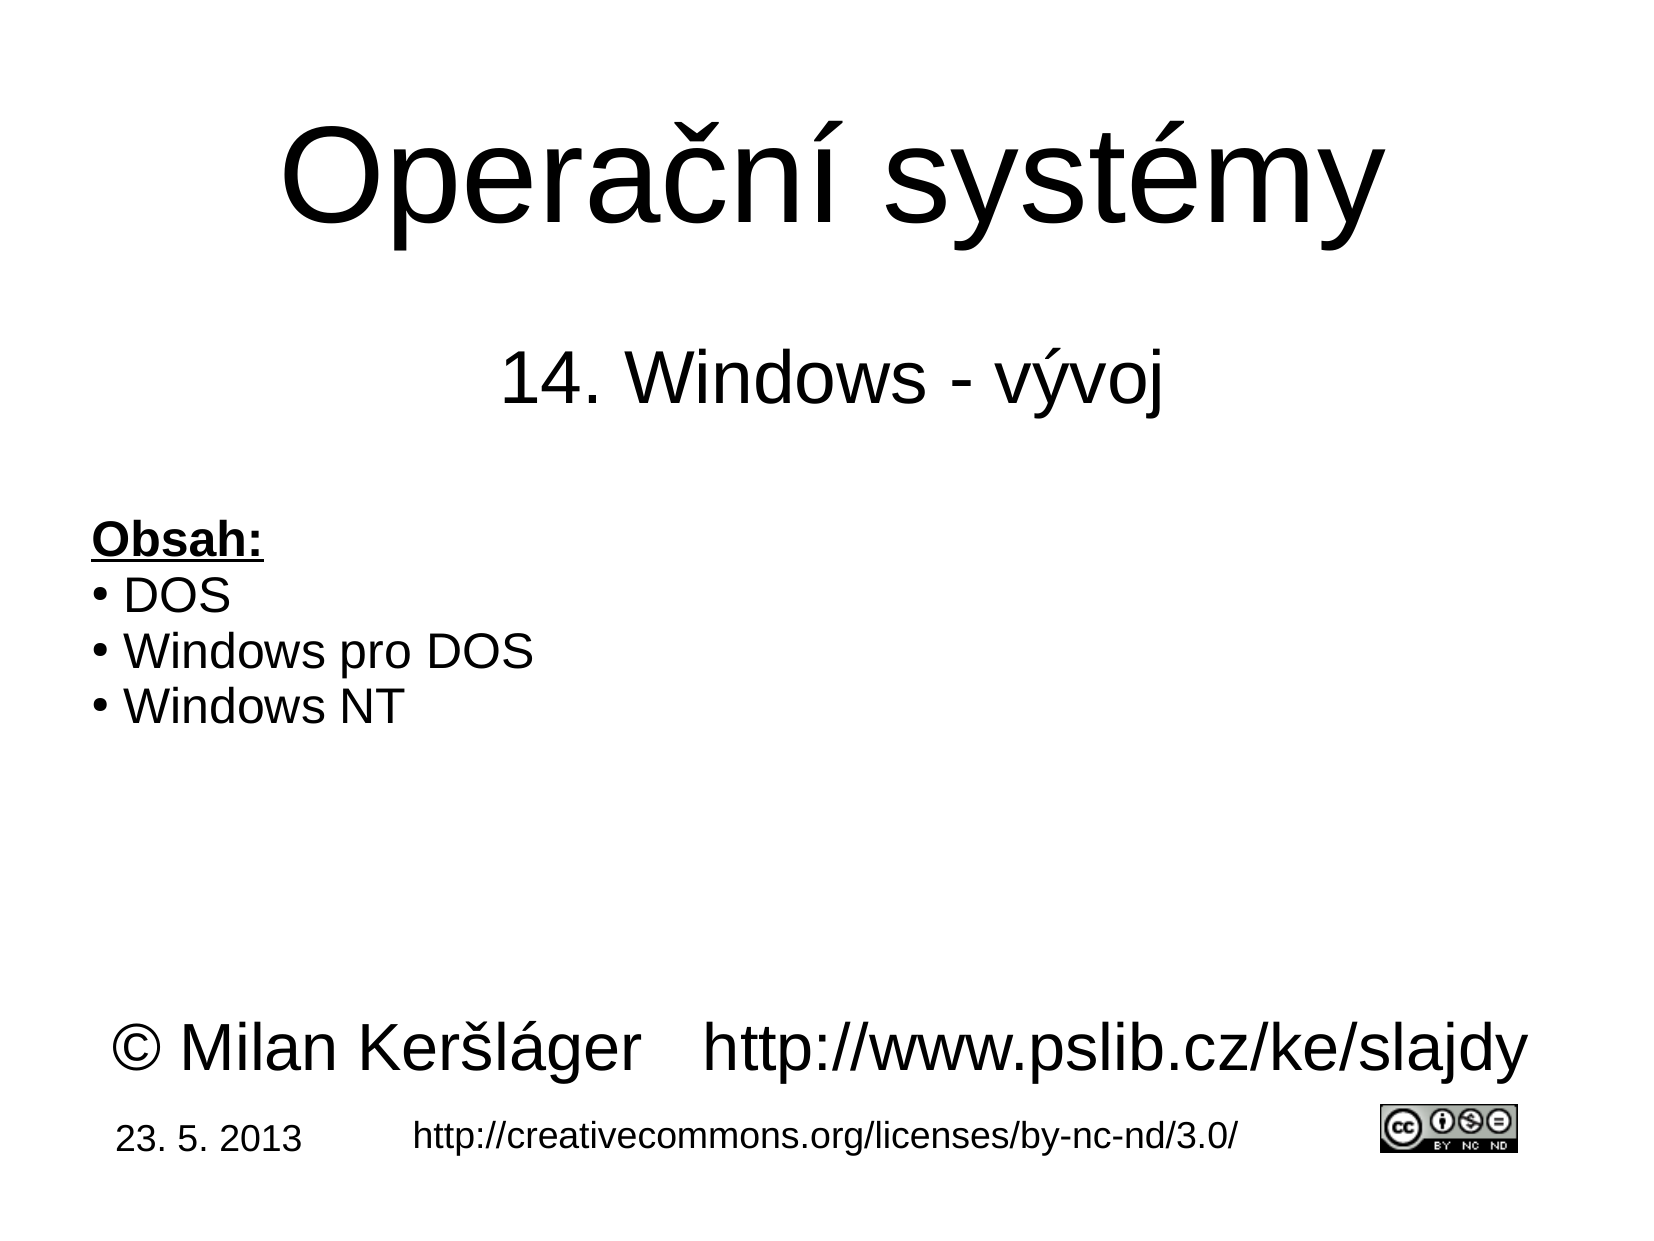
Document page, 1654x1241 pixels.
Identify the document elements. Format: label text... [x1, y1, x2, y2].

text_box Obsah: DOS Windows pro DOS Windows NT [76, 503, 1583, 742]
picture [1380, 1104, 1518, 1153]
text_box 23. 5. 2013 [100, 1110, 337, 1168]
text_box http://creativecommons.org/licenses/by-nc-nd/3.0/ [339, 1107, 1313, 1165]
title Operační systémy 14. Windows - vývoj [88, 56, 1577, 461]
list © Milan Keršláger http://www.pslib.cz/ke/slajdy [76, 1009, 1565, 1087]
